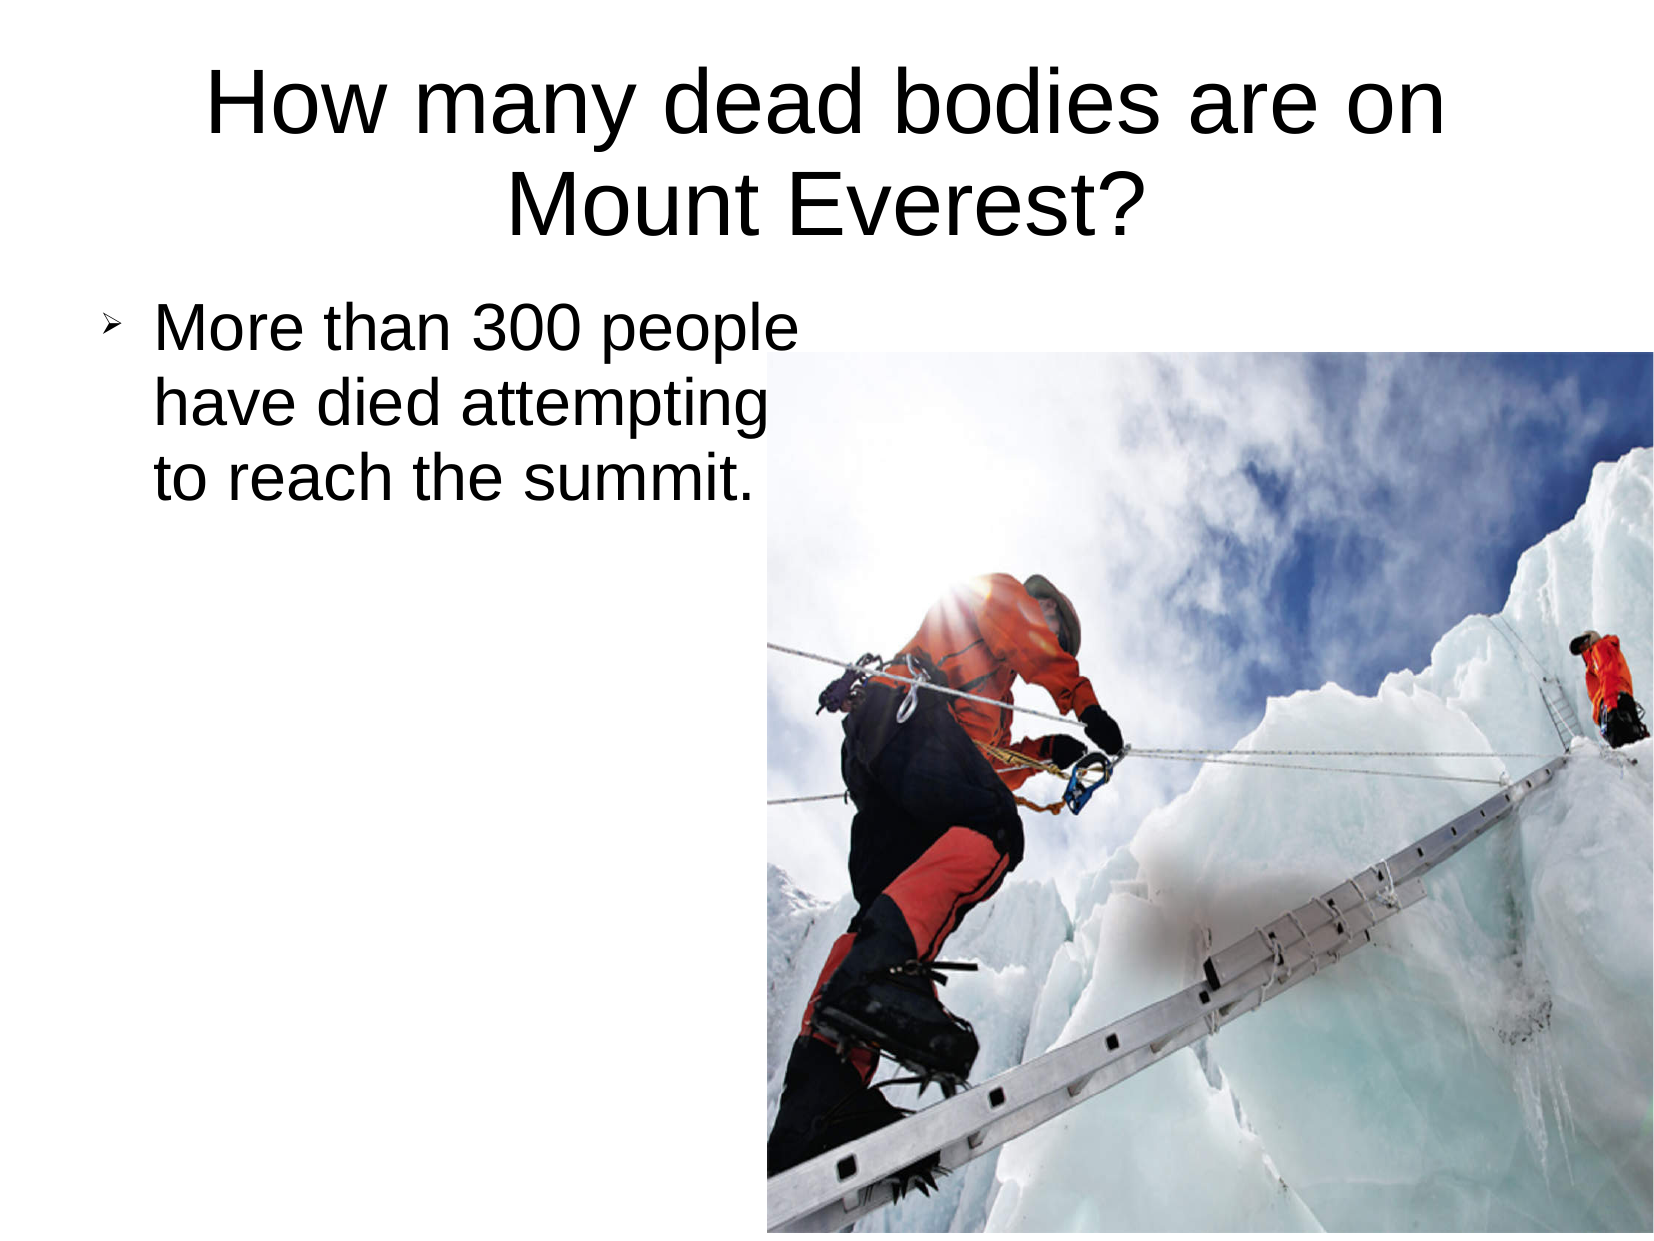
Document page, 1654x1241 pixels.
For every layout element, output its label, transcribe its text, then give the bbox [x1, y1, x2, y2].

list More than 300 people have died attempting to reach the summit. [82, 290, 809, 1109]
picture [767, 352, 1654, 1233]
title How many dead bodies are on Mount Everest? [82, 49, 1571, 257]
